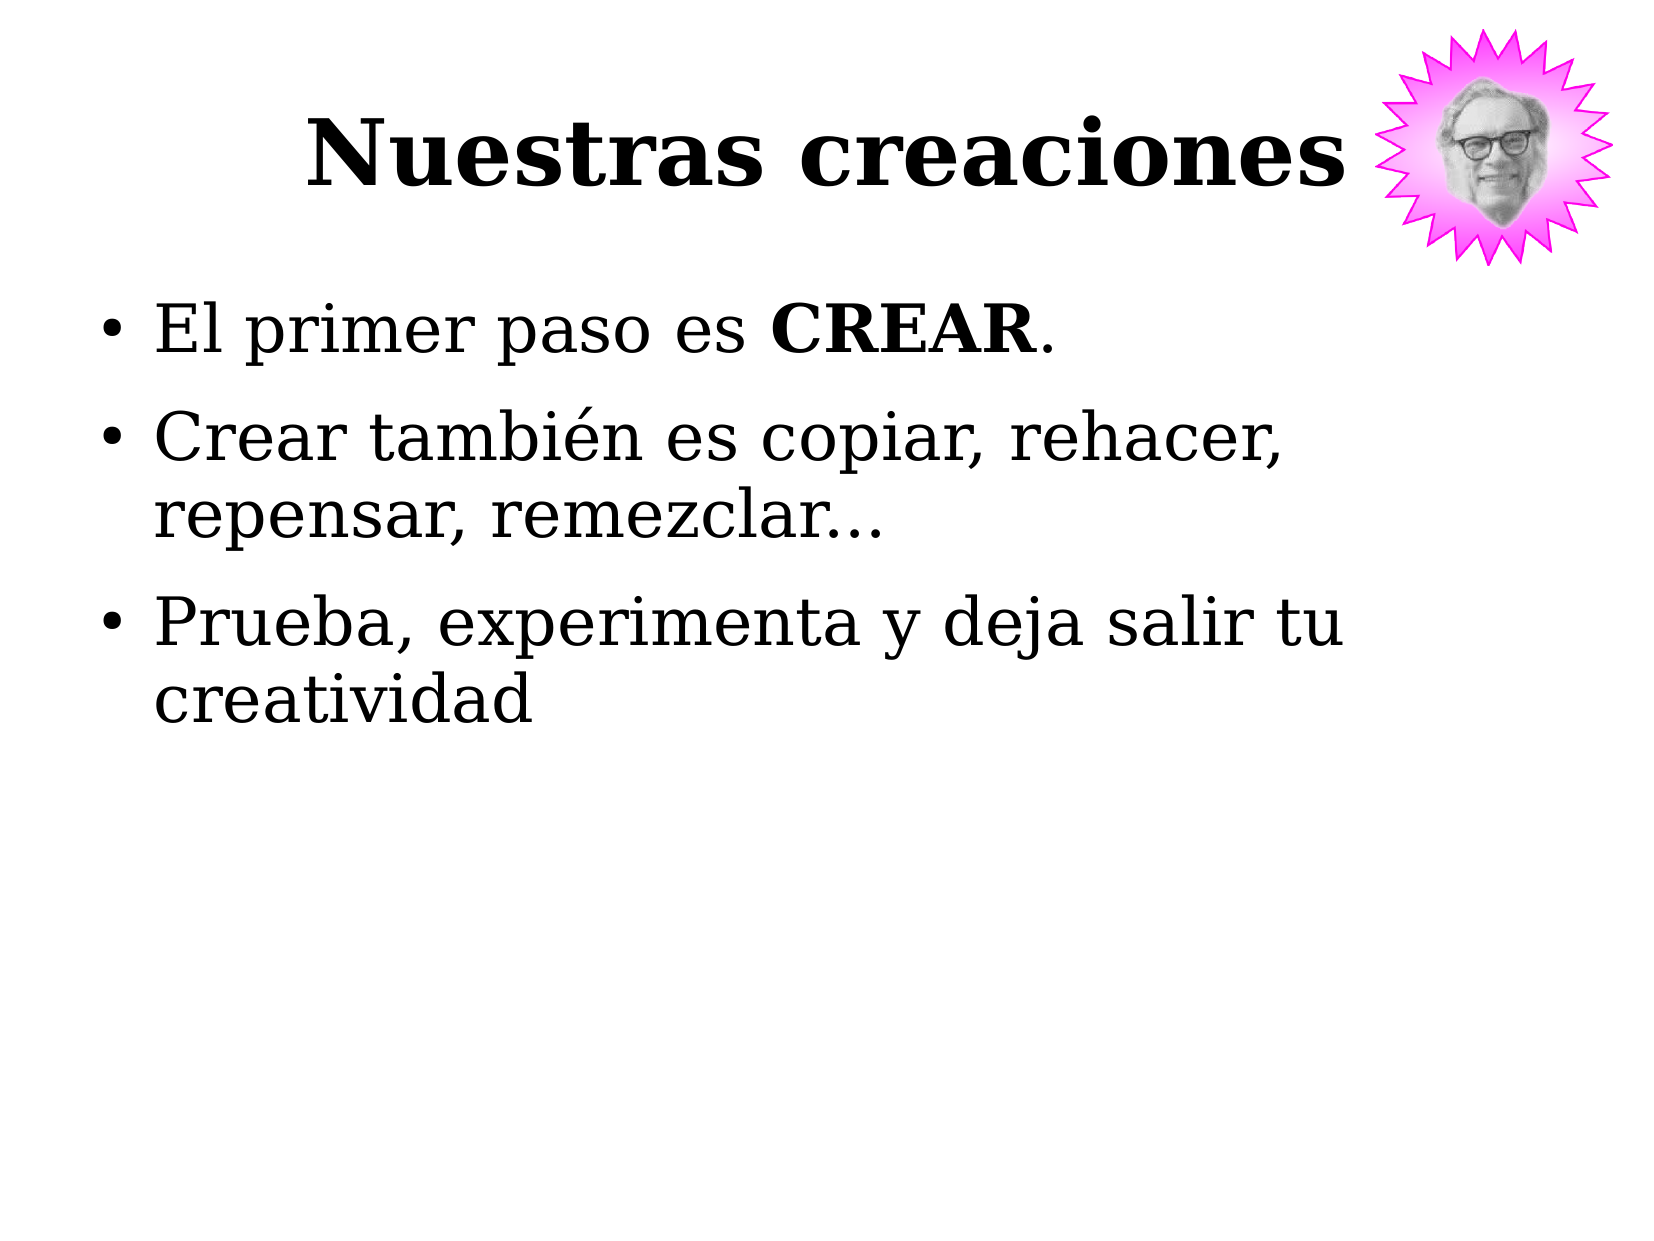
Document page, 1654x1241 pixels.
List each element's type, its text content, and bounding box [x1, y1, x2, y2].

list El primer paso es CREAR. Crear también es copiar, rehacer, repensar, remezclar... Prueba, experimenta y deja salir tu creatividad [82, 290, 1571, 1109]
picture [1375, 29, 1613, 266]
title Nuestras creaciones [82, 49, 1375, 257]
